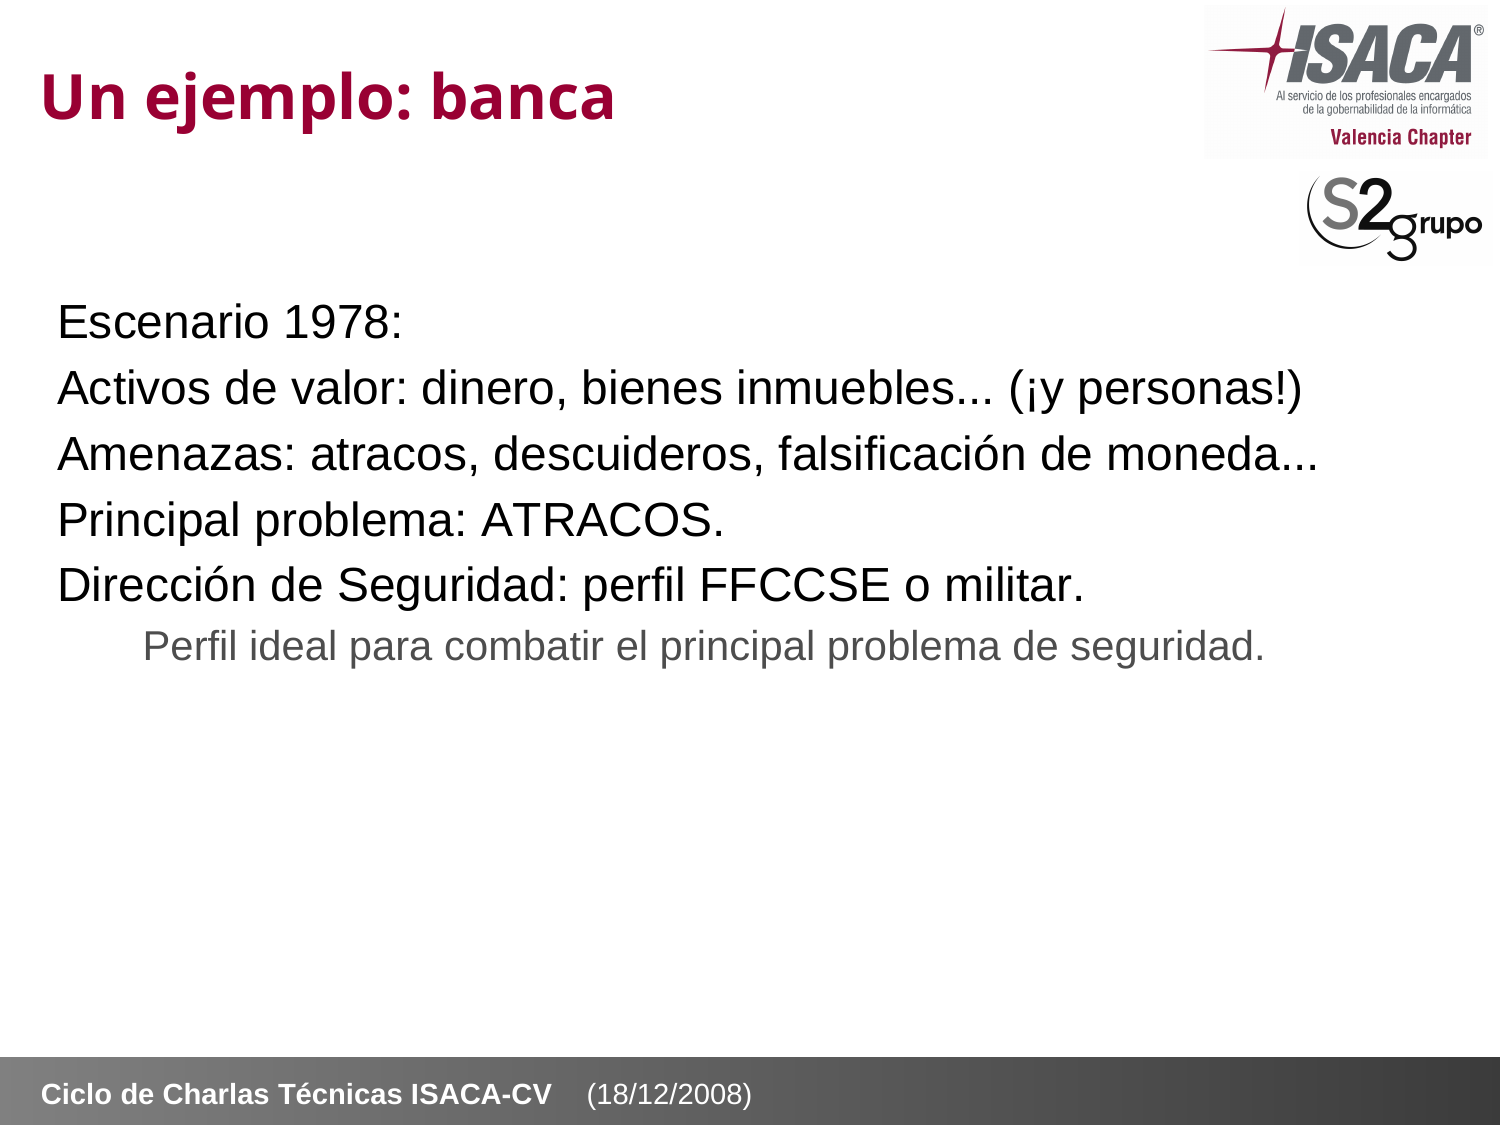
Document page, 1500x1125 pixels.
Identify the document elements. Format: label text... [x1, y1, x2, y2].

title Un ejemplo: banca [39, 45, 1199, 233]
picture [1299, 171, 1493, 266]
picture [1204, 5, 1488, 159]
list Escenario 1978: Activos de valor: dinero, bienes inmuebles... (¡y personas!) Amenazas: atracos, descuideros, falsificación de moneda... Principal problema: ATRACOS. Dirección de Seguridad: perfil FFCCSE o militar. Perfil ideal para combatir el principal problema de seguridad. [42, 287, 1472, 1026]
